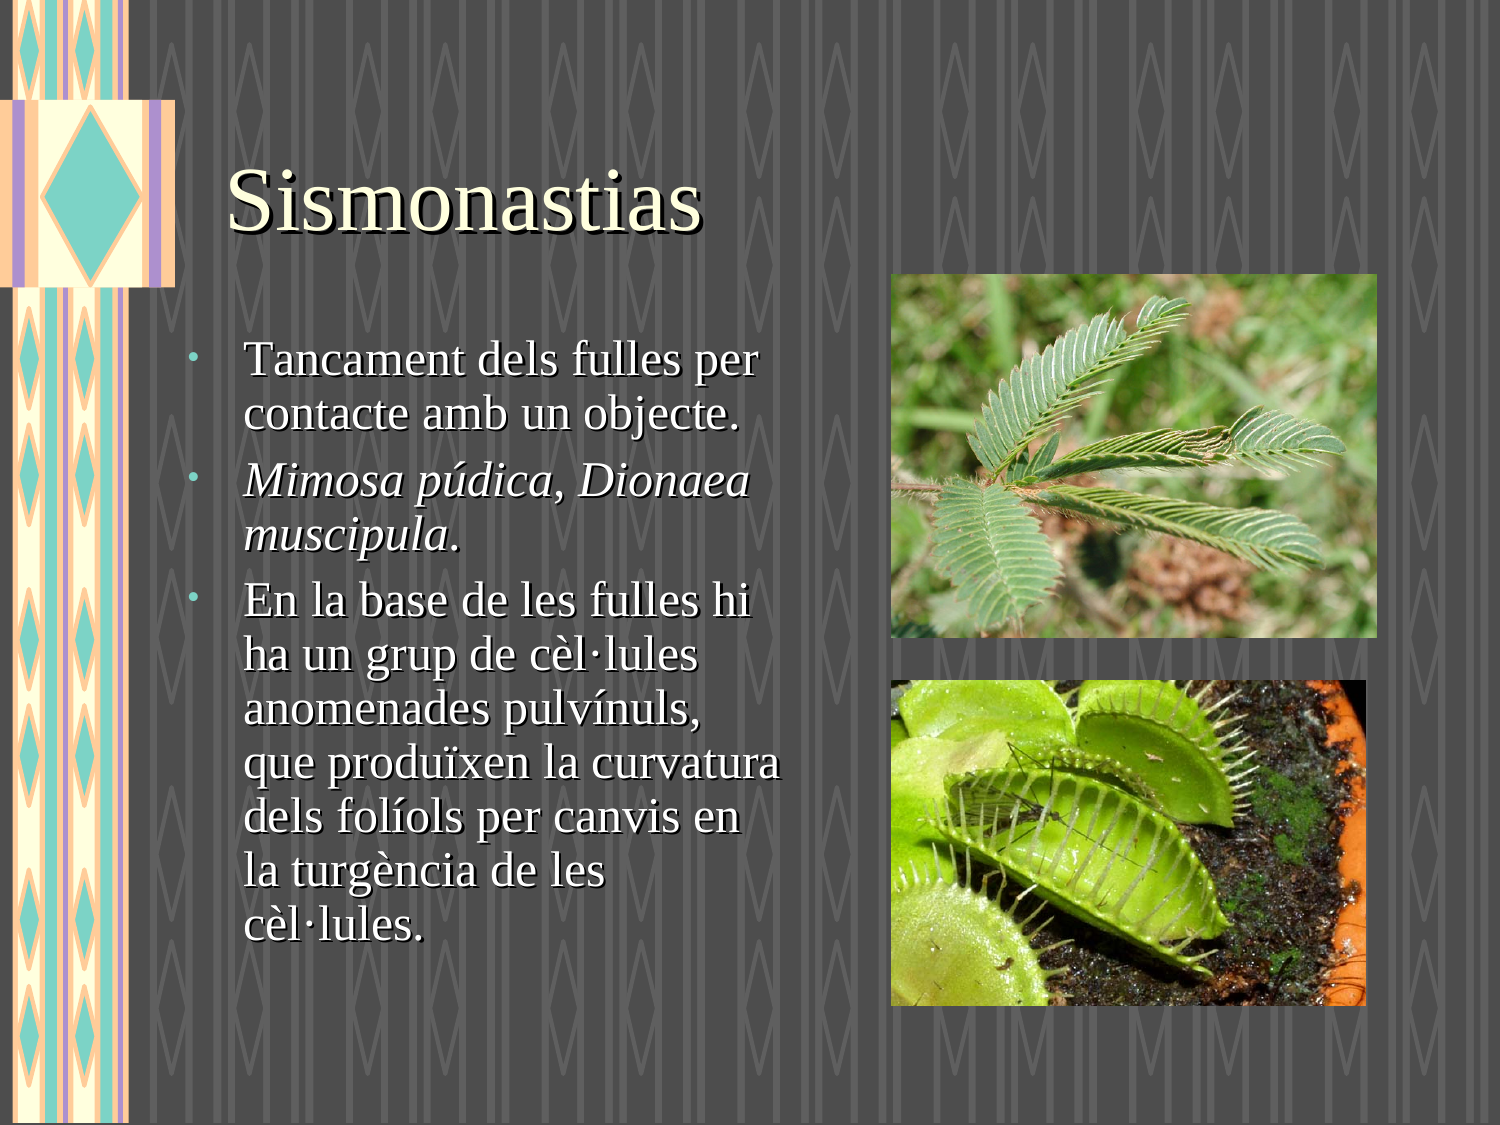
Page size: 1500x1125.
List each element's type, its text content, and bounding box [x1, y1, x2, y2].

list Tancament dels fulles per contacte amb un objecte. Mimosa púdica, Dionaea muscipula. En la base de les fulles hi ha un grup de cèl·lules anomenades pulvínuls, que produïxen la curvatura dels folíols per canvis en la turgència de les cèl·lules. [171, 324, 797, 1026]
picture [891, 680, 1366, 1006]
title Sismonastias [209, 99, 1485, 288]
picture [891, 274, 1377, 638]
